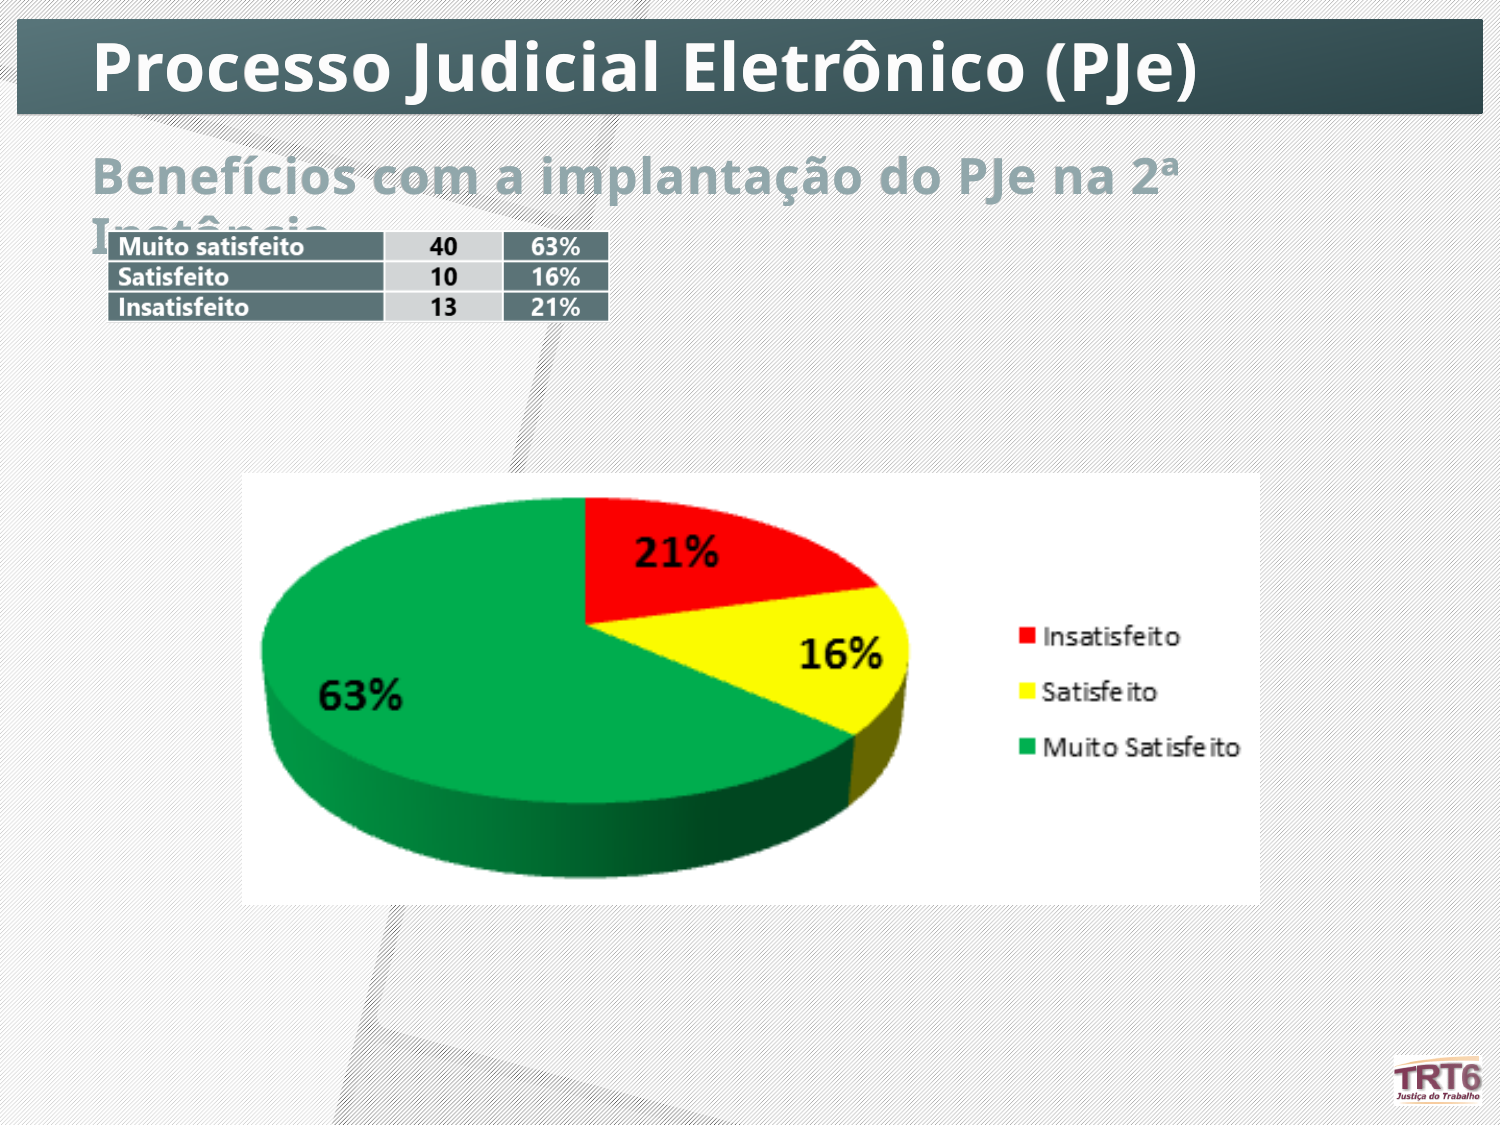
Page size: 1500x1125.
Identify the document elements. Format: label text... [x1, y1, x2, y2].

text_box Benefícios com a implantação do PJe na 2ª Instância [77, 137, 1447, 272]
picture [107, 222, 610, 336]
picture [1393, 1055, 1483, 1106]
text_box Processo Judicial Eletrônico (PJe) [77, 18, 1500, 113]
text_box [18, 19, 1482, 114]
picture [242, 473, 1260, 906]
